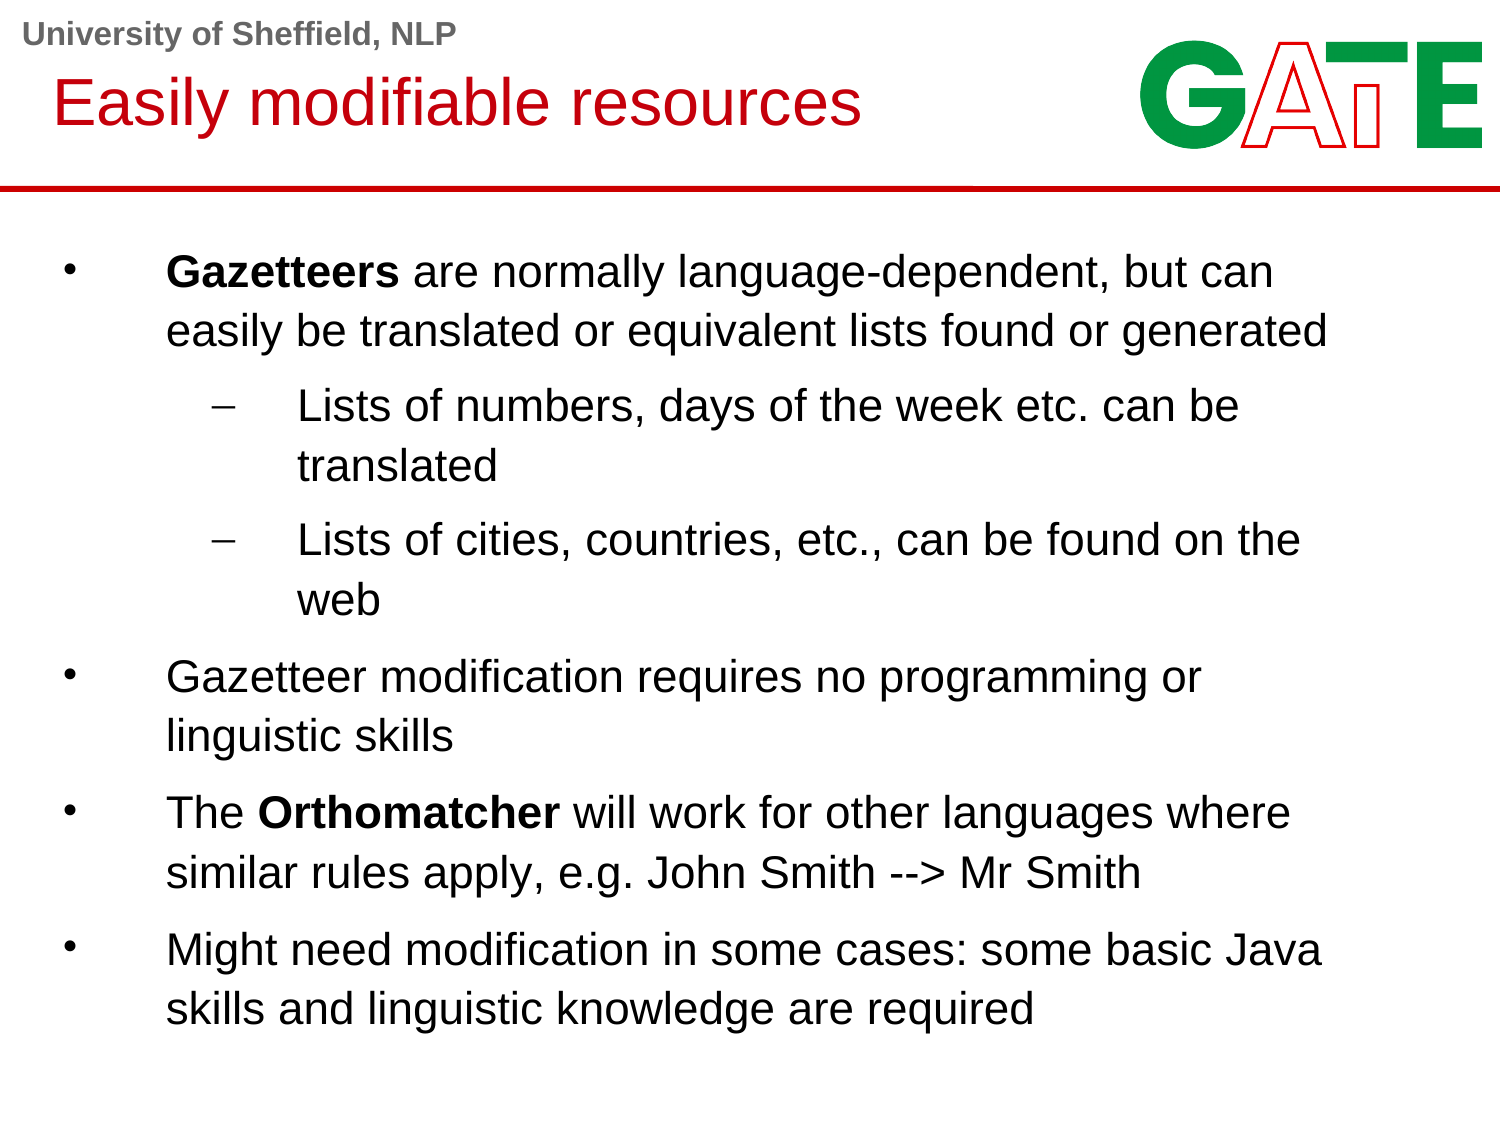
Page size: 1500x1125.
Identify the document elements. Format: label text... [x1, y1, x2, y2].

title Easily modifiable resources [37, 0, 1381, 197]
list Gazetteers are normally language-dependent, but can easily be translated or equivalent lists found or generated Lists of numbers, days of the week etc. can be translated Lists of cities, countries, etc., can be found on the web Gazetteer modification requires no programming or linguistic skills The Orthomatcher will work for other languages where similar rules apply, e.g. John Smith --> Mr Smith Might need modification in some cases: some basic Java skills and linguistic knowledge are required [47, 228, 1391, 1111]
picture [1381, 23, 1489, 166]
